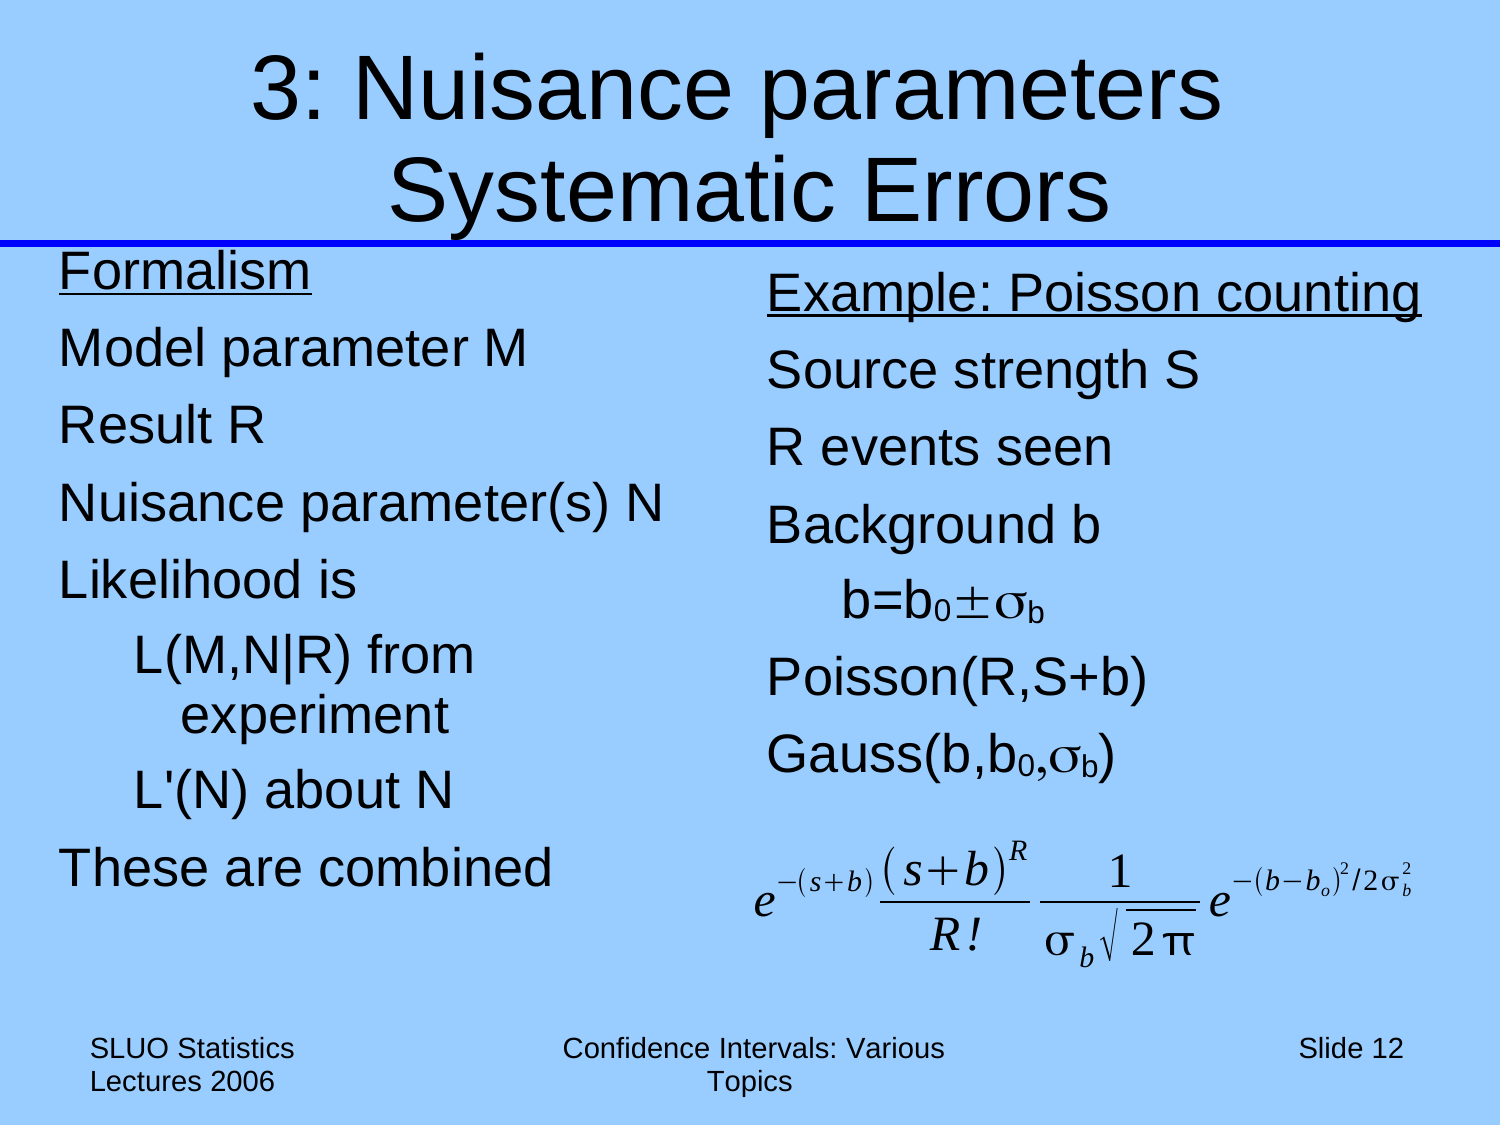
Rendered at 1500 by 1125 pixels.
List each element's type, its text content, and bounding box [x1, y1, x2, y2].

list Example: Poisson counting Source strength S R events seen Background b b=b0b Poisson(R,S+b) Gauss(b,b0,b) [766, 262, 1426, 1006]
chart [745, 834, 1418, 975]
title 3: Nuisance parameters Systematic Errors [75, 36, 1426, 242]
list Formalism Model parameter M Result R Nuisance parameter(s) N Likelihood is L(M,N|R) from experiment L'(N) about N These are combined [59, 240, 718, 990]
